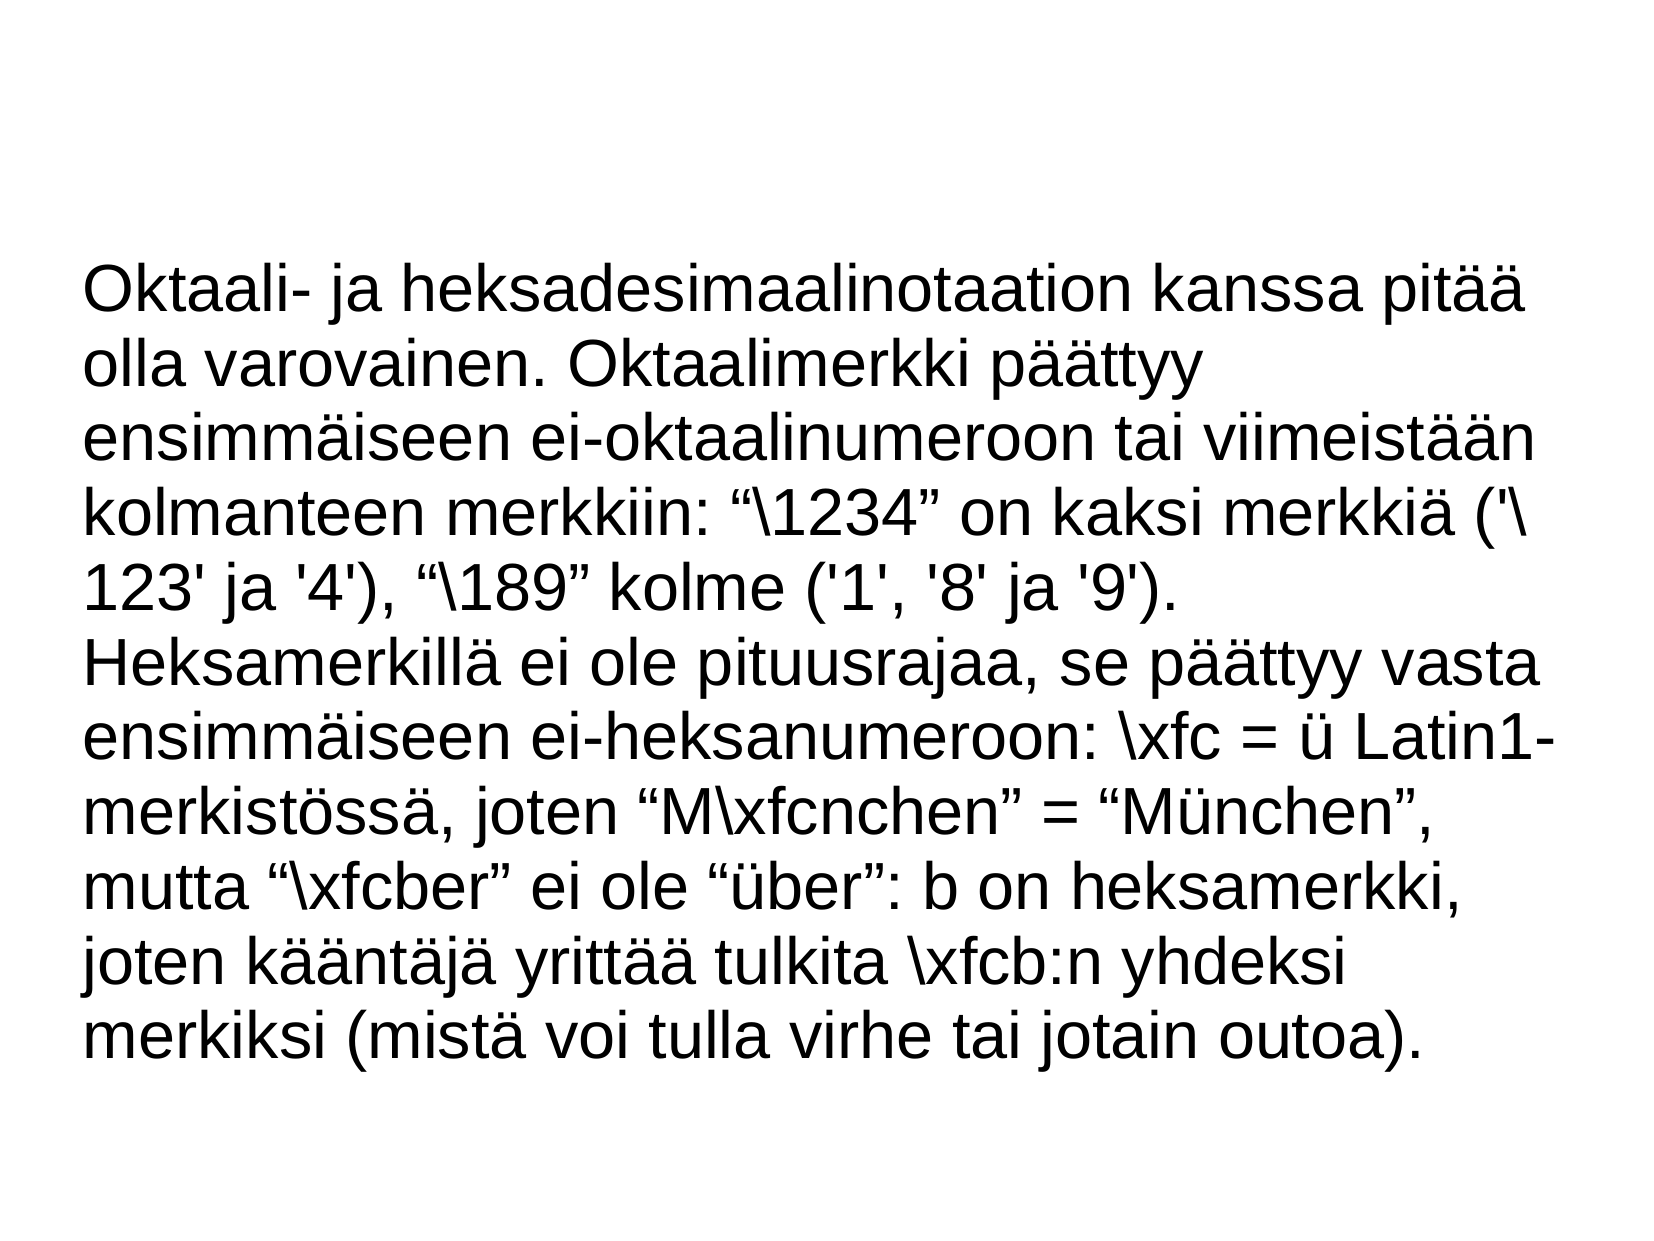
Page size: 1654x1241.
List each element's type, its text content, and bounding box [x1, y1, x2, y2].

text_box Oktaali- ja heksadesimaalinotaation kanssa pitää olla varovainen. Oktaalimerkki päättyy ensimmäiseen ei-oktaalinumeroon tai viimeistään kolmanteen merkkiin: “\1234” on kaksi merkkiä ('\123' ja '4'), “\189” kolme ('1', '8' ja '9'). Heksamerkillä ei ole pituusrajaa, se päättyy vasta ensimmäiseen ei-heksanumeroon: \xfc = ü Latin1-merkistössä, joten “M\xfcnchen” = “München”, mutta “\xfcber” ei ole “über”: b on heksamerkki, joten kääntäjä yrittää tulkita \xfcb:n yhdeksi merkiksi (mistä voi tulla virhe tai jotain outoa). [82, 250, 1571, 1149]
